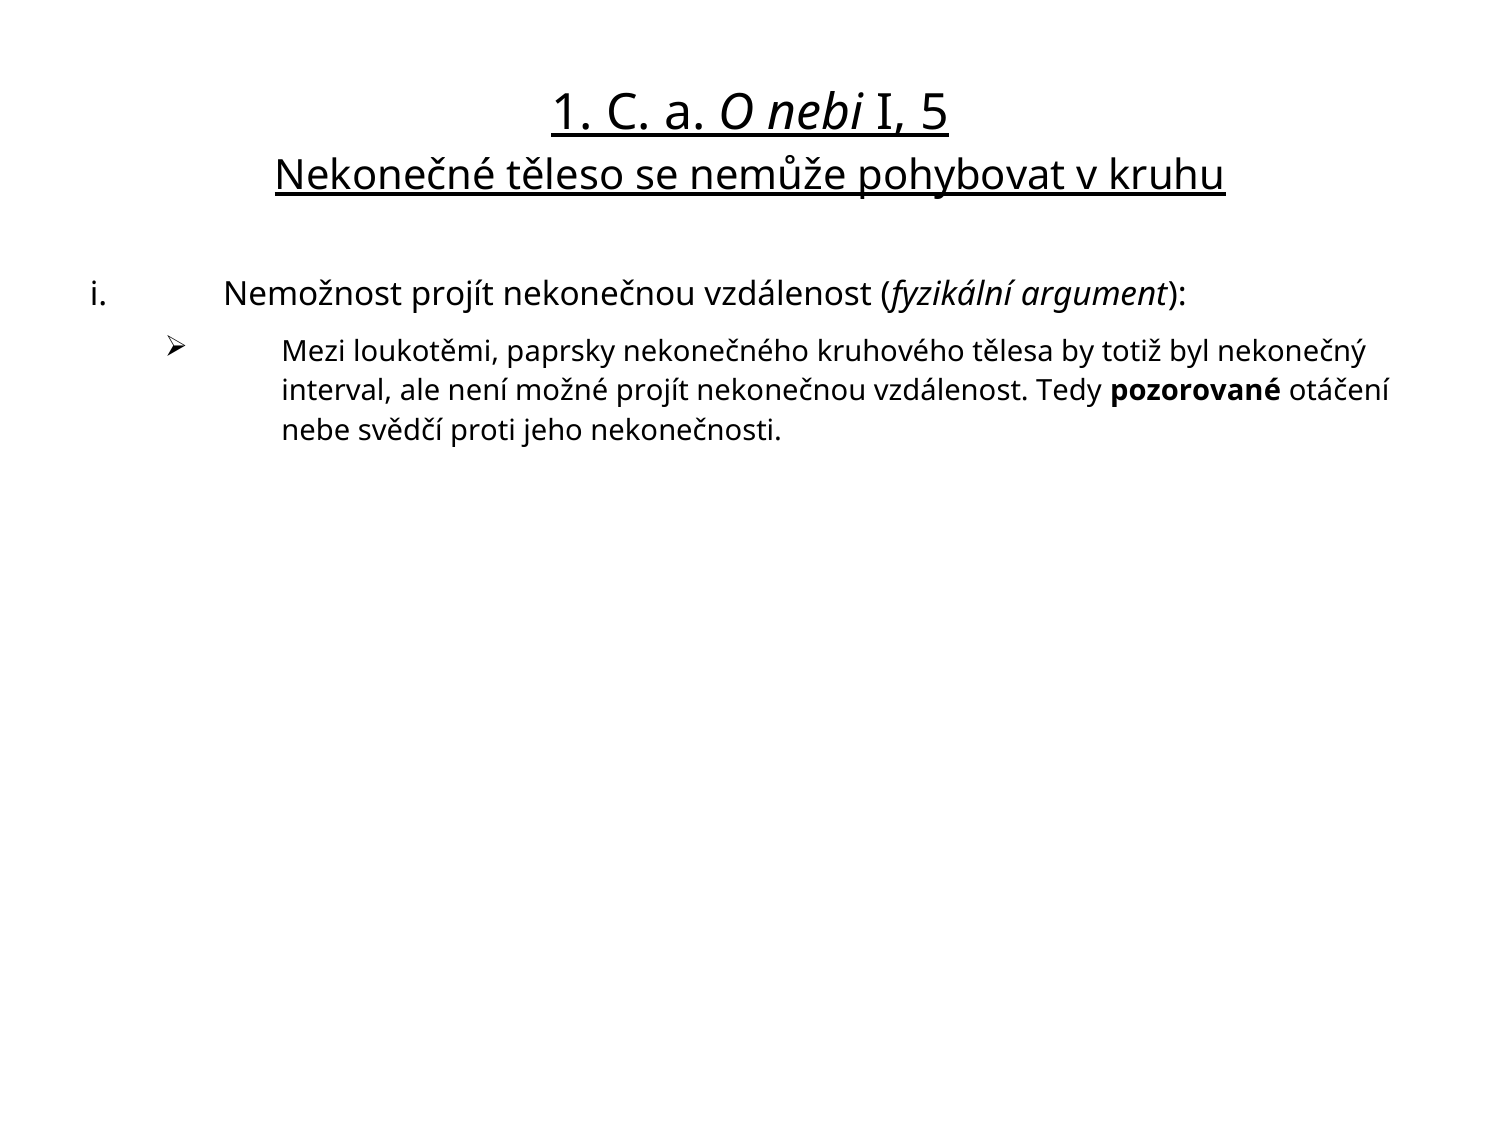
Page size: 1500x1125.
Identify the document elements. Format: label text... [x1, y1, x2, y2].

title 1. C. a. O nebi I, 5 Nekonečné těleso se nemůže pohybovat v kruhu [75, 45, 1426, 233]
list Nemožnost projít nekonečnou vzdálenost (fyzikální argument): Mezi loukotěmi, paprsky nekonečného kruhového tělesa by totiž byl nekonečný interval, ale není možné projít nekonečnou vzdálenost. Tedy pozorované otáčení nebe svědčí proti jeho nekonečnosti. [75, 262, 1426, 1006]
